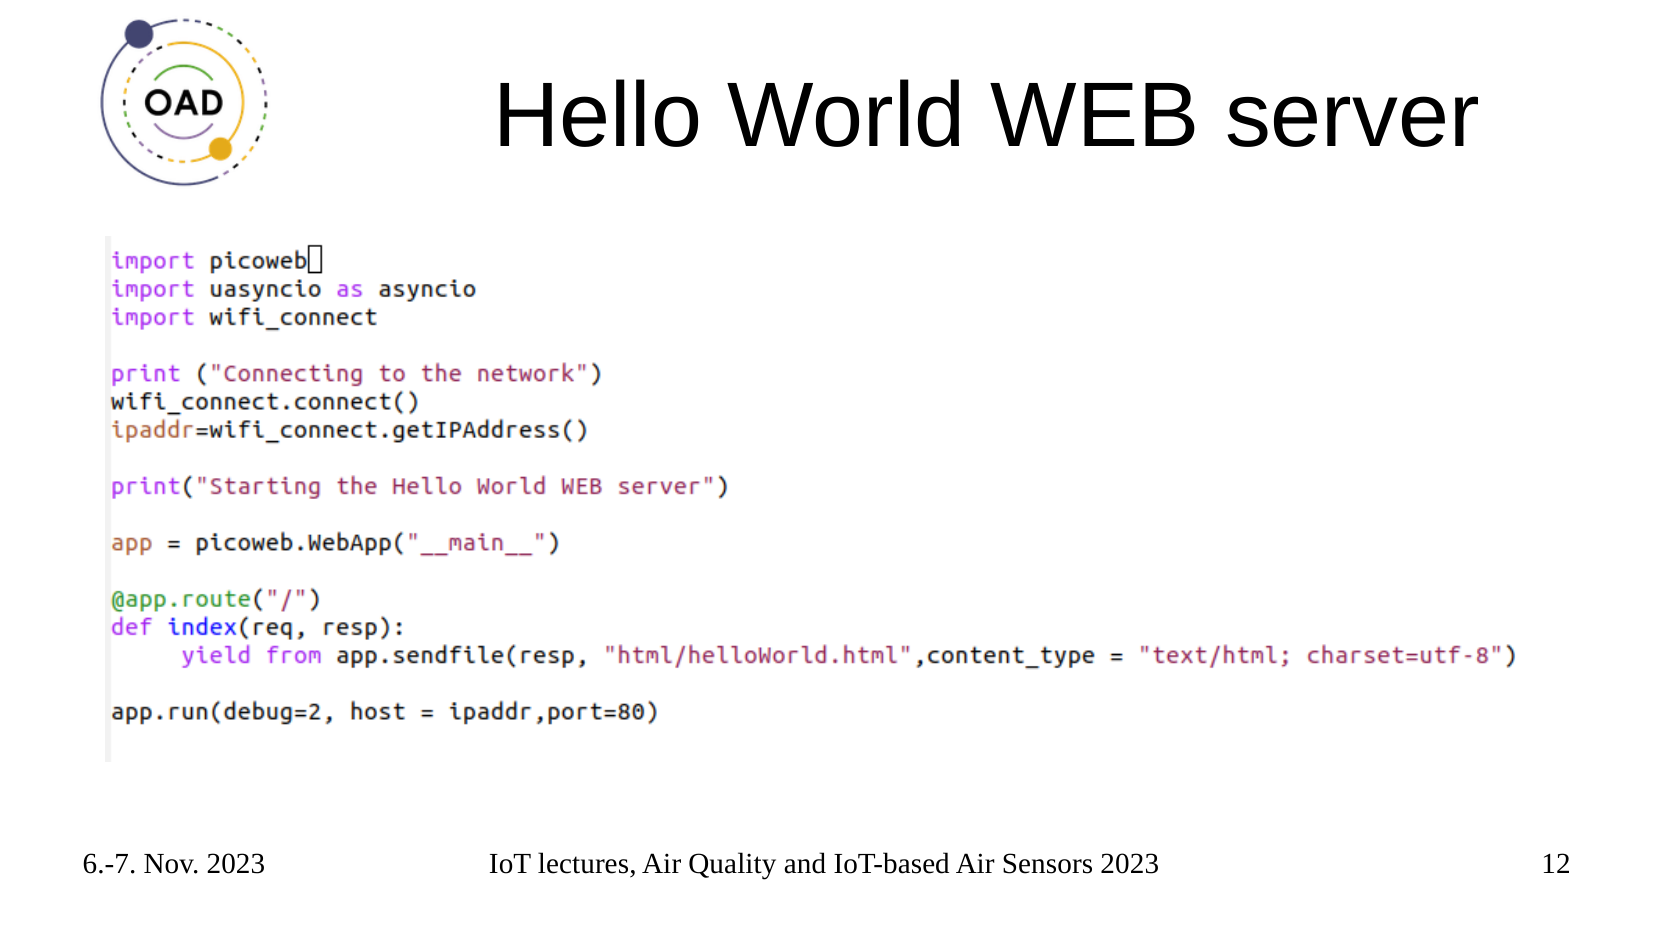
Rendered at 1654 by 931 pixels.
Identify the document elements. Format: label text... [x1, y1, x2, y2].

picture [105, 236, 1551, 762]
title Hello World WEB server [403, 37, 1571, 193]
picture [59, 4, 303, 207]
